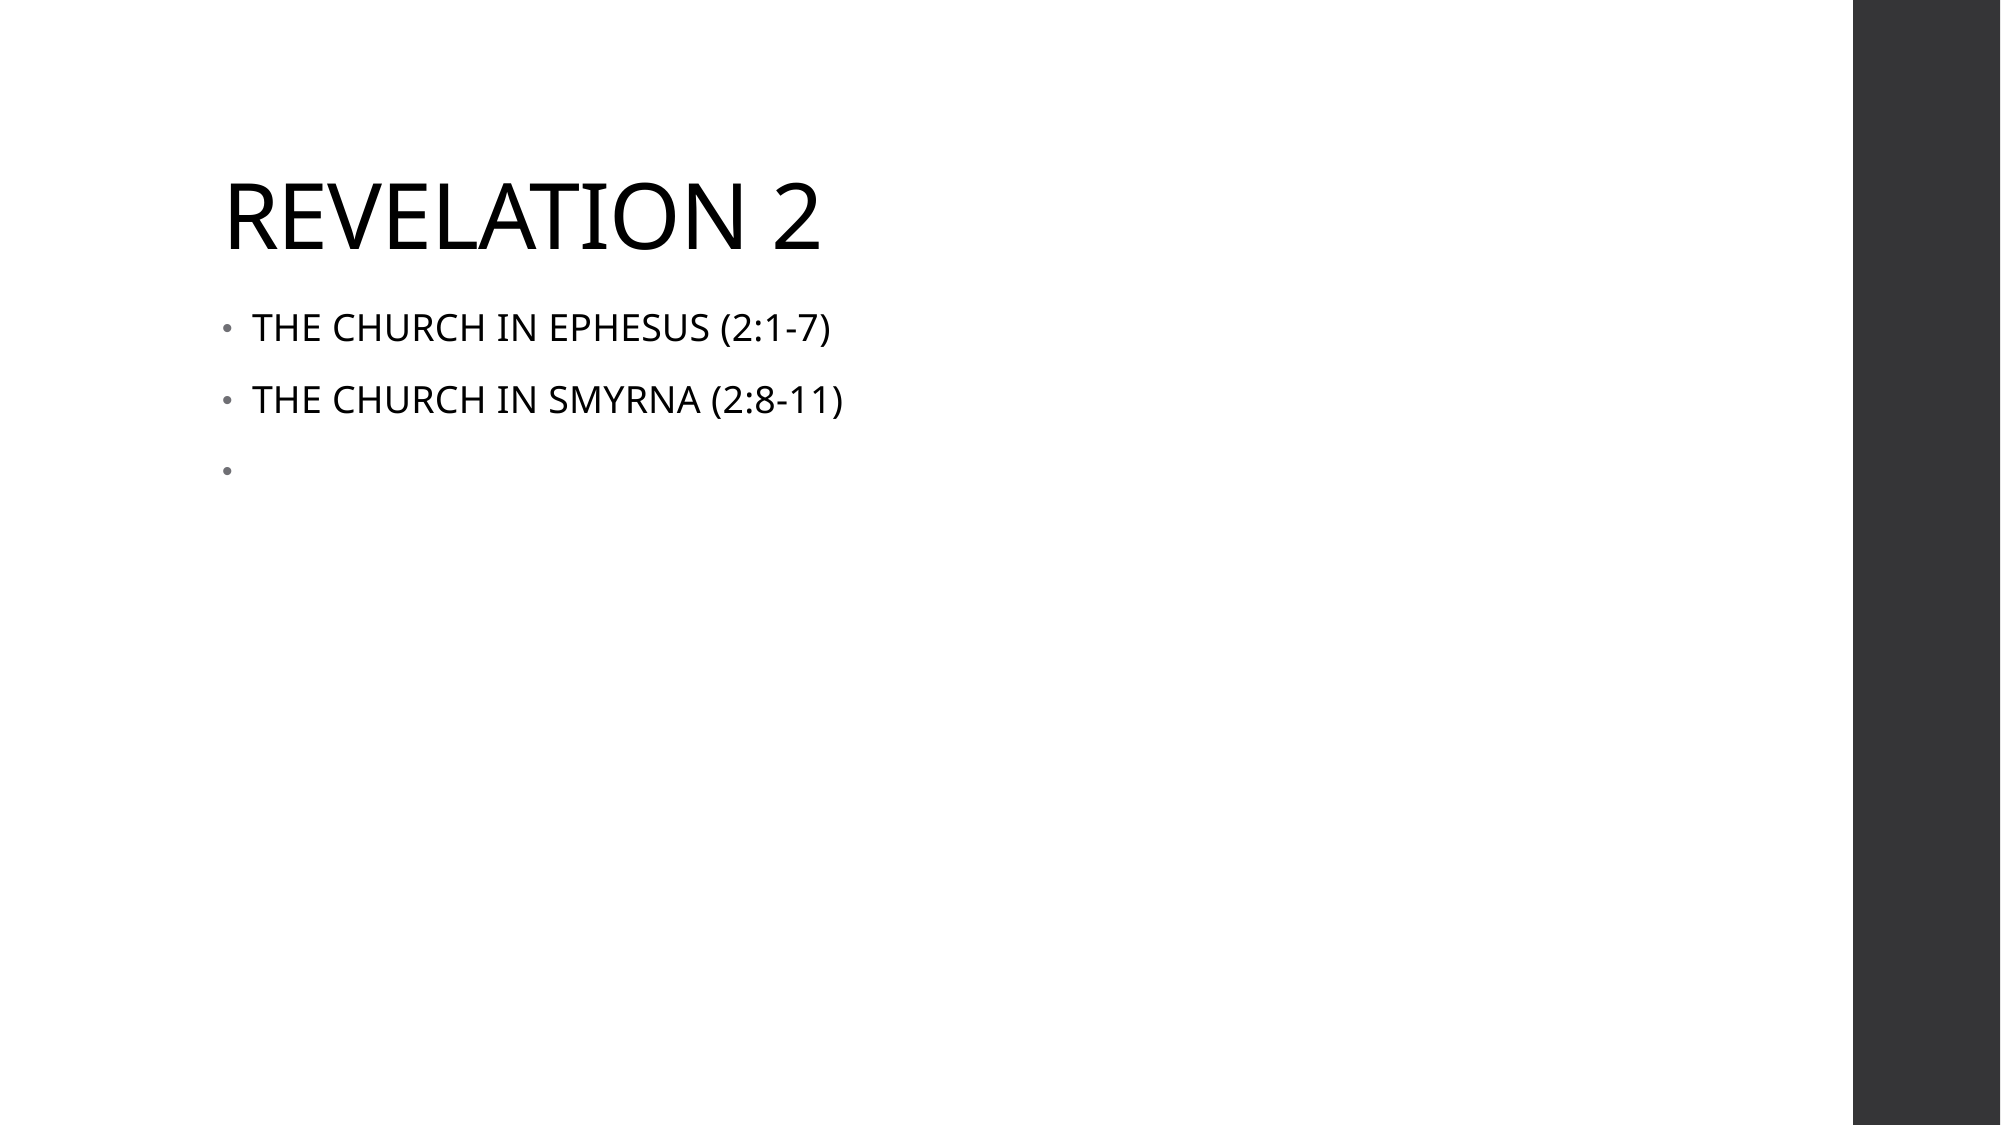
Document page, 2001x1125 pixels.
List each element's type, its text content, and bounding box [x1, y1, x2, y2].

list THE CHURCH IN EPHESUS (2:1-7) THE CHURCH IN SMYRNA (2:8-11) [206, 299, 1617, 1014]
title REVELATION 2 [206, 60, 1797, 278]
